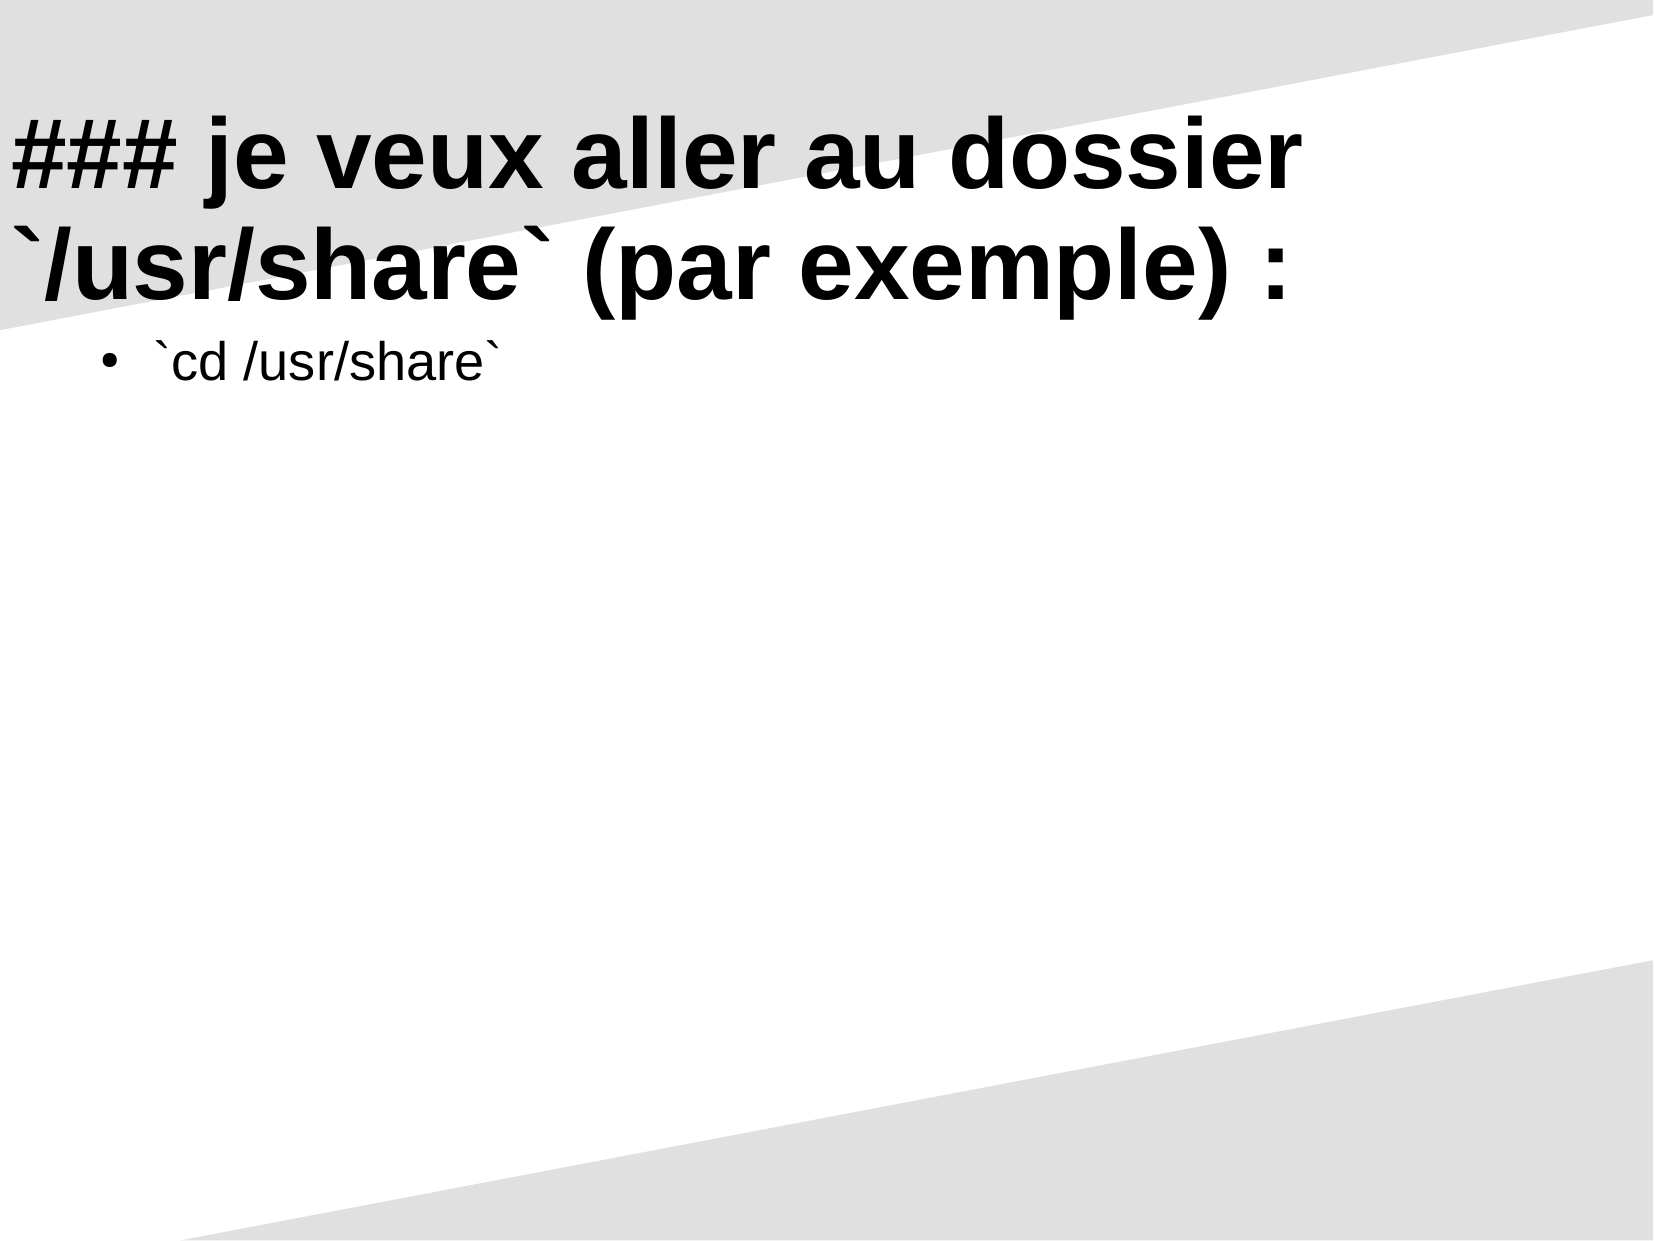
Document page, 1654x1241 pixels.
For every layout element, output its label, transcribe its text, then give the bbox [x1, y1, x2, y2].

list `cd /usr/share` [82, 331, 1538, 1052]
title ### je veux aller au dossier `/usr/share` (par exemple) : [11, 97, 1499, 322]
